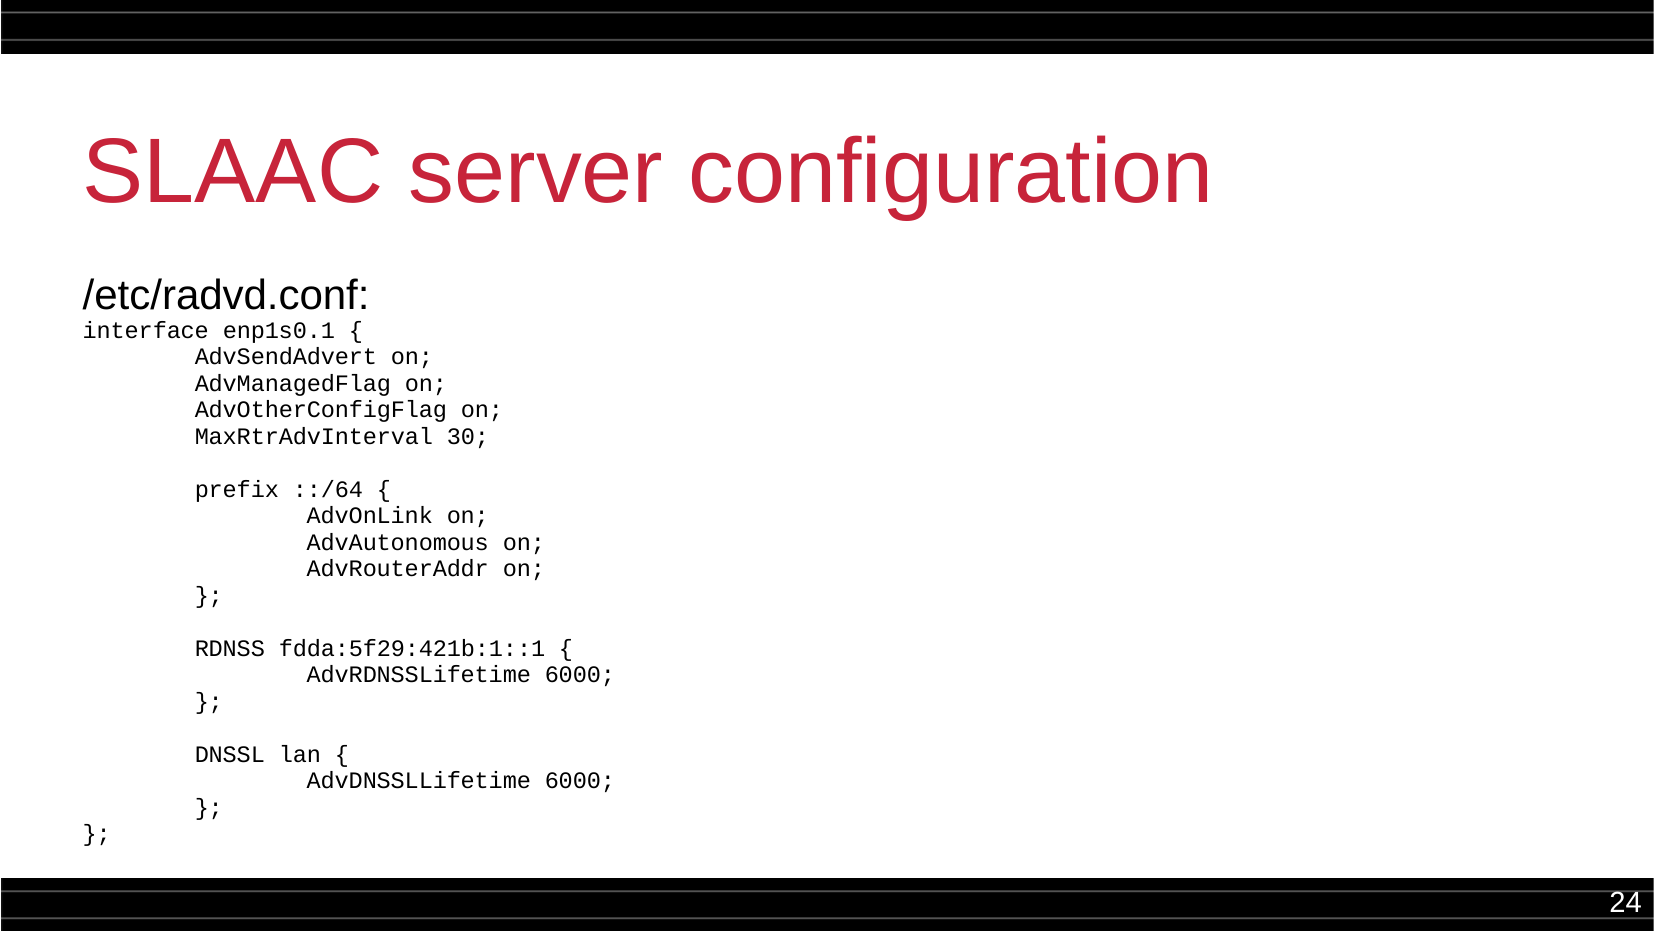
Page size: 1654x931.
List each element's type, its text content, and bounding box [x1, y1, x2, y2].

title SLAAC server configuration [82, 92, 1571, 249]
picture [1, 0, 1654, 54]
picture [1, 878, 1654, 931]
list /etc/radvd.conf: interface enp1s0.1 { AdvSendAdvert on; AdvManagedFlag on; AdvOtherConfigFlag on; MaxRtrAdvInterval 30; prefix ::/64 { AdvOnLink on; AdvAutonomous on; AdvRouterAddr on; }; RDNSS fdda:5f29:421b:1::1 { AdvRDNSSLifetime 6000; }; DNSSL lan { AdvDNSSLLifetime 6000; }; }; [82, 271, 1571, 851]
